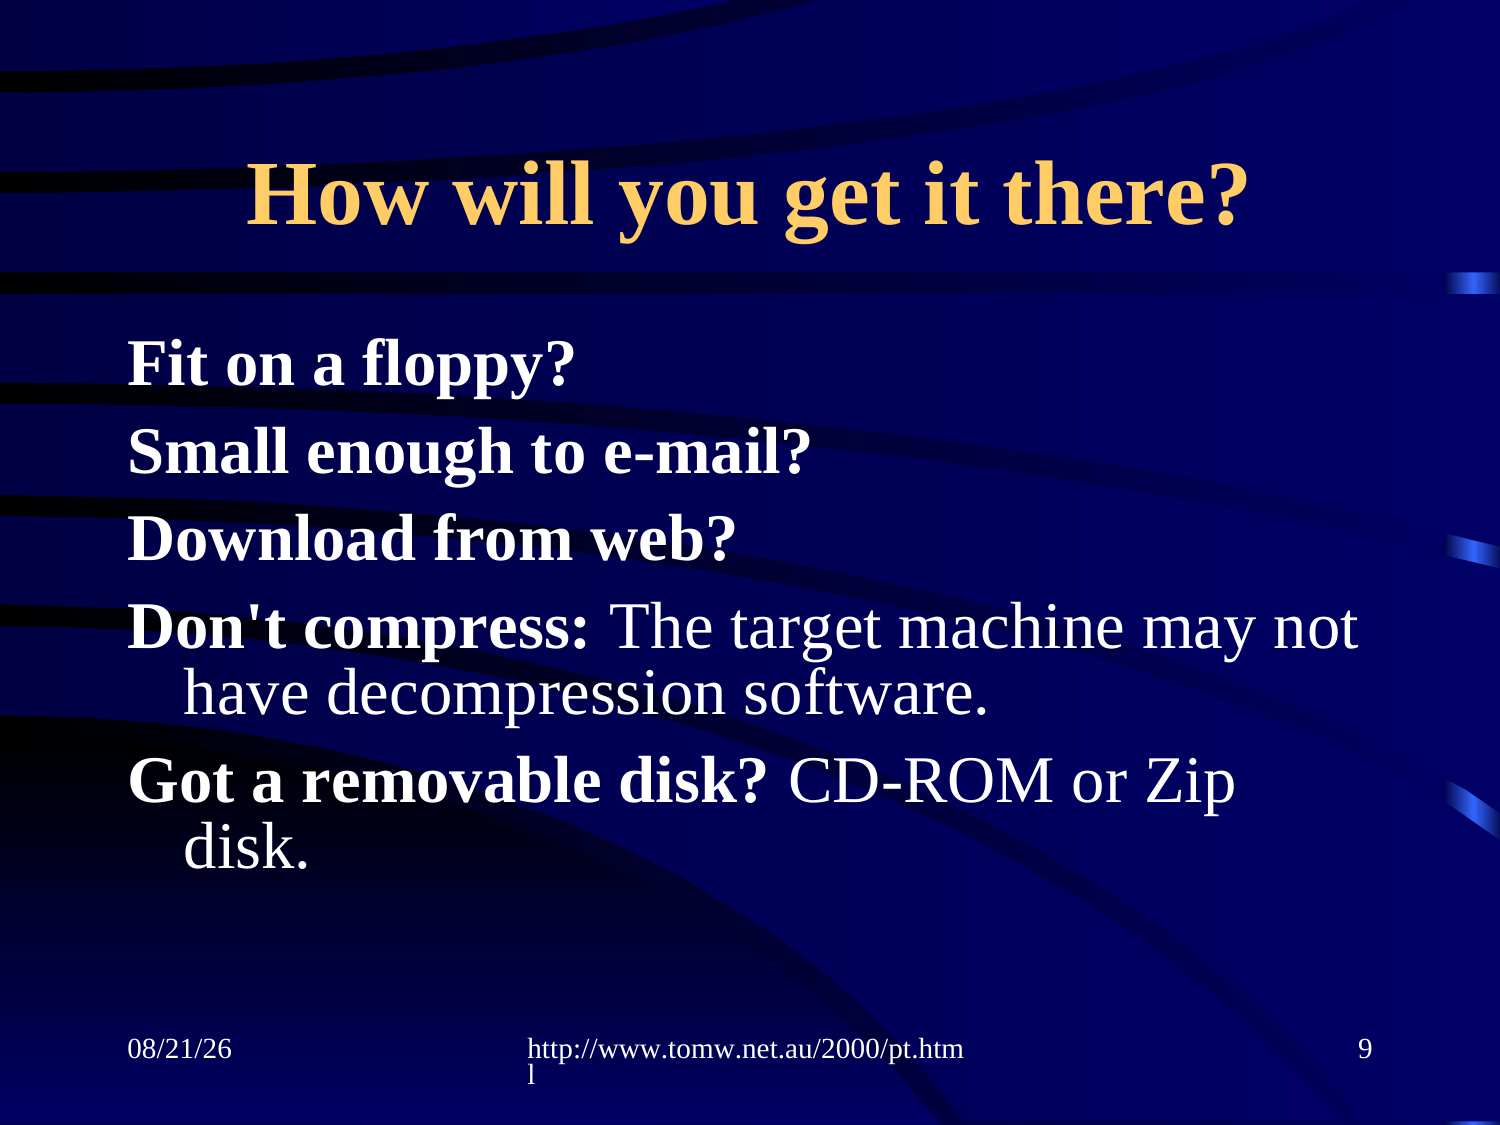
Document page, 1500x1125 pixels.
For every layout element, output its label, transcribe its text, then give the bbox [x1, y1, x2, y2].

title How will you get it there? [112, 99, 1388, 288]
list Fit on a floppy? Small enough to e-mail? Download from web? Don't compress: The target machine may not have decompression software. Got a removable disk? CD-ROM or Zip disk. [112, 324, 1388, 1001]
